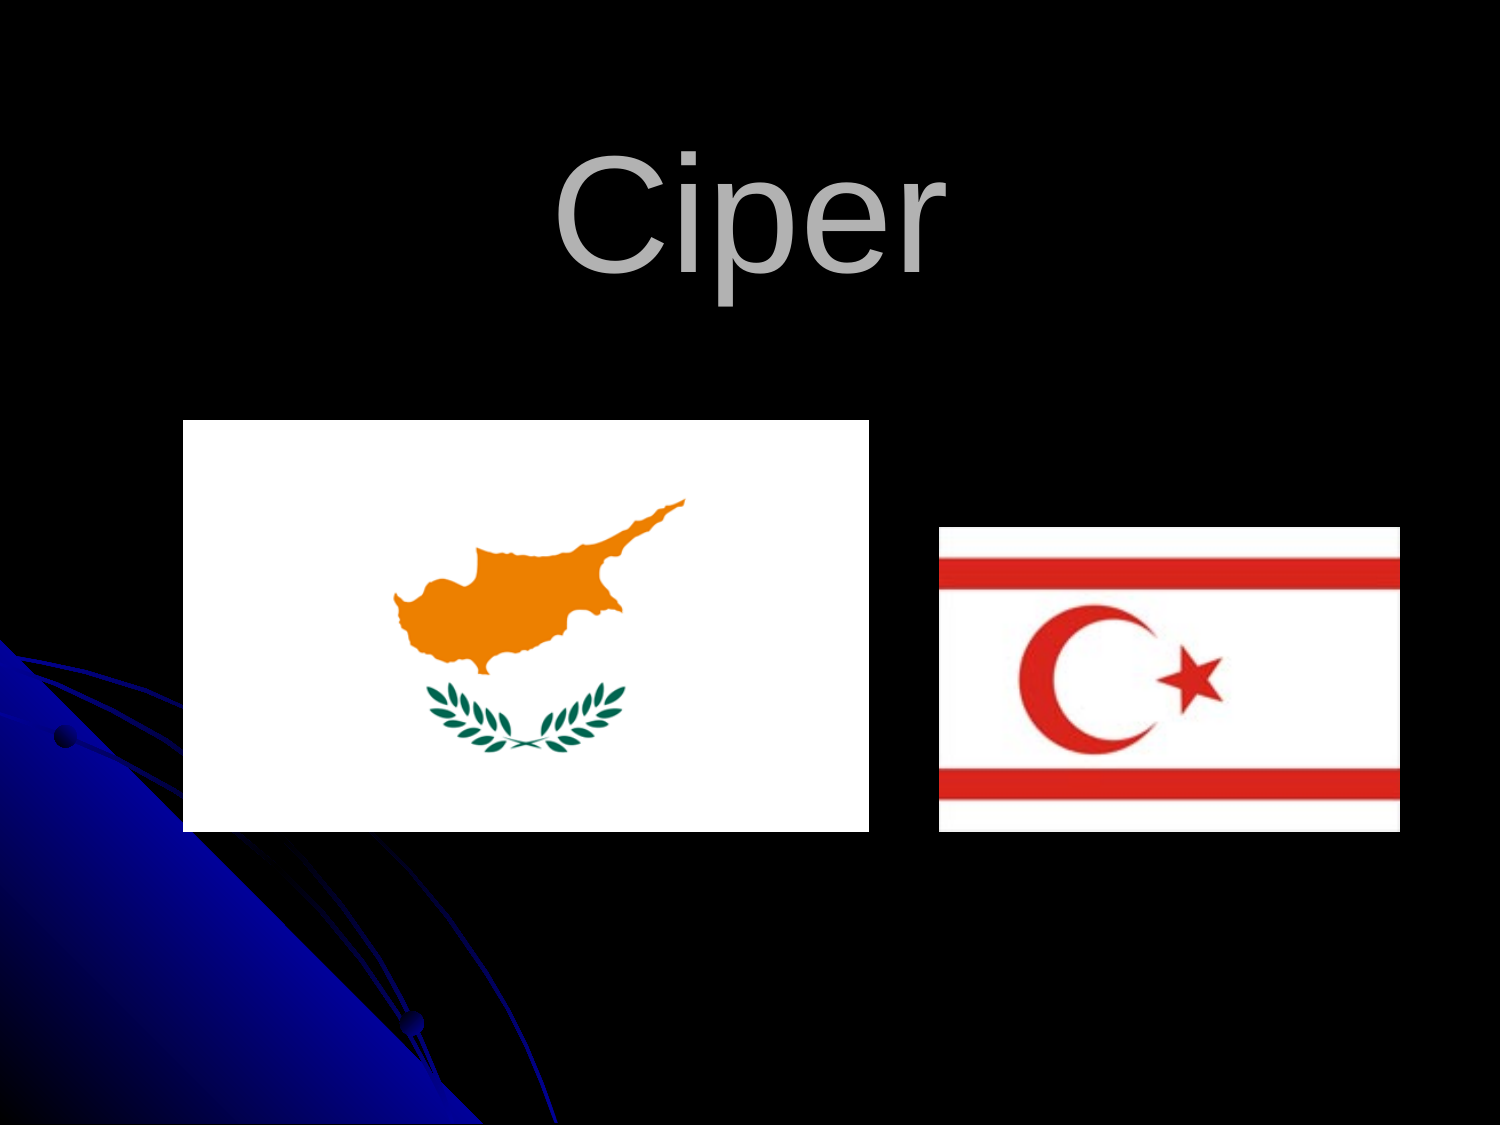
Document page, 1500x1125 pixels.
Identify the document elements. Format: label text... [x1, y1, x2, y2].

title Ciper [112, 97, 1388, 314]
picture [939, 527, 1400, 832]
picture [183, 420, 869, 832]
